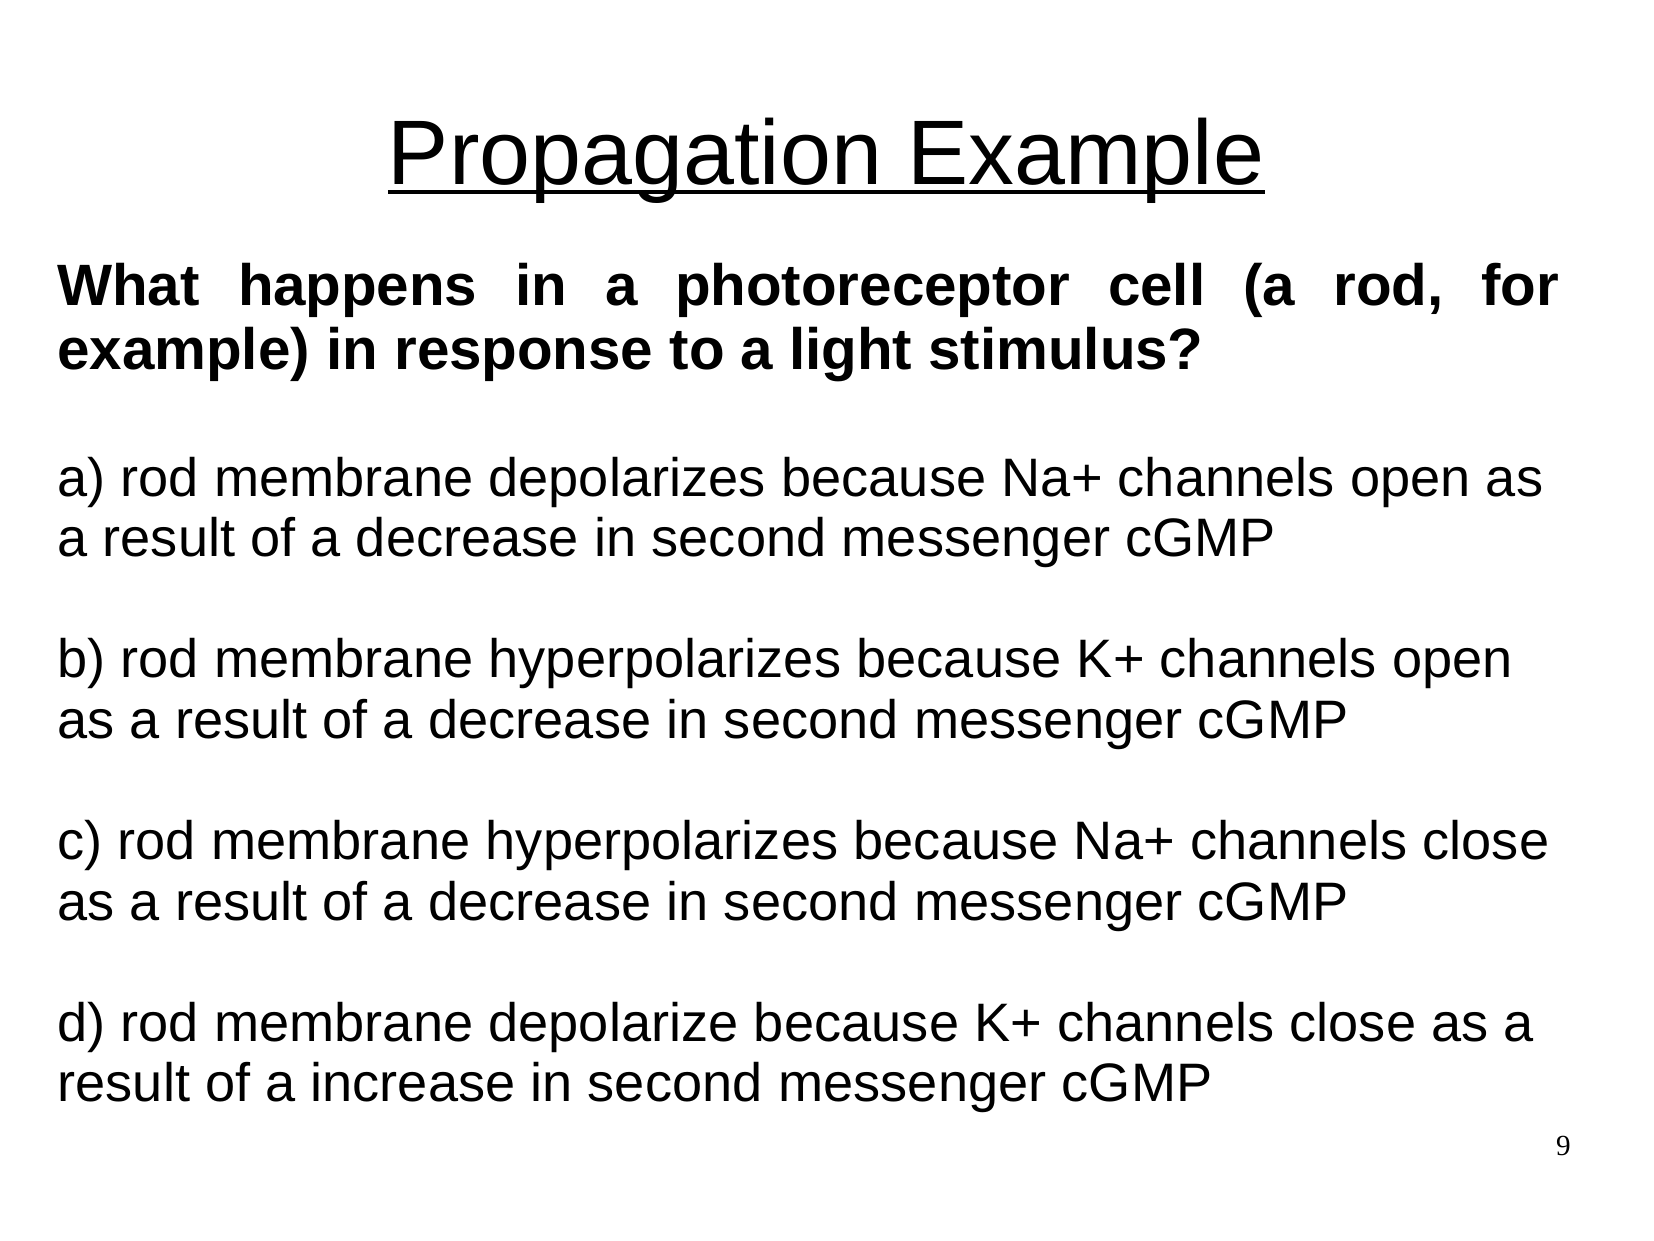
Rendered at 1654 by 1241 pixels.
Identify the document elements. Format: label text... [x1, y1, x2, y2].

text_box What happens in a photoreceptor cell (a rod, for example) in response to a light stimulus? a) rod membrane depolarizes because Na+ channels open as a result of a decrease in second messenger cGMP b) rod membrane hyperpolarizes because K+ channels open as a result of a decrease in second messenger cGMP c) rod membrane hyperpolarizes because Na+ channels close as a result of a decrease in second messenger cGMP d) rod membrane depolarize because K+ channels close as a result of a increase in second messenger cGMP [42, 244, 1576, 1126]
title Propagation Example [82, 56, 1571, 244]
